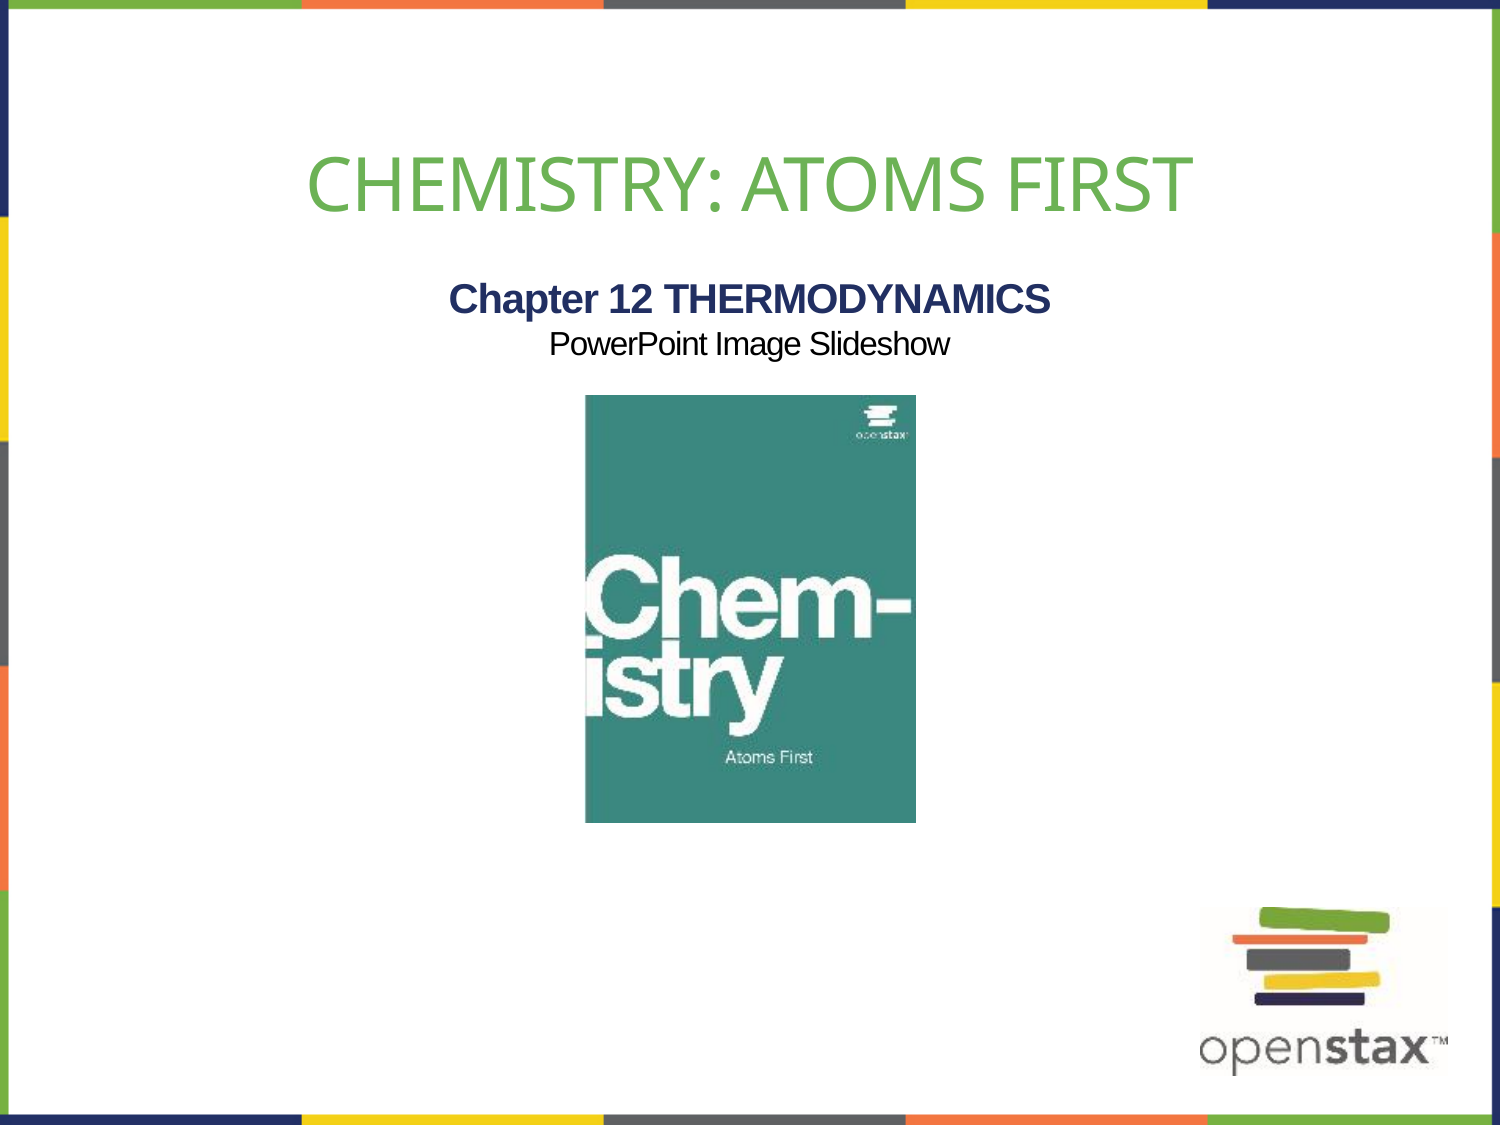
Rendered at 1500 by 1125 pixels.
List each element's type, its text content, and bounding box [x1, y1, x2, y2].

text_box CHEMISTRY: Atoms First Chapter 12 Thermodynamics PowerPoint Image Slideshow [0, 129, 1500, 246]
picture [0, 0, 1500, 129]
picture [0, 246, 1500, 1125]
